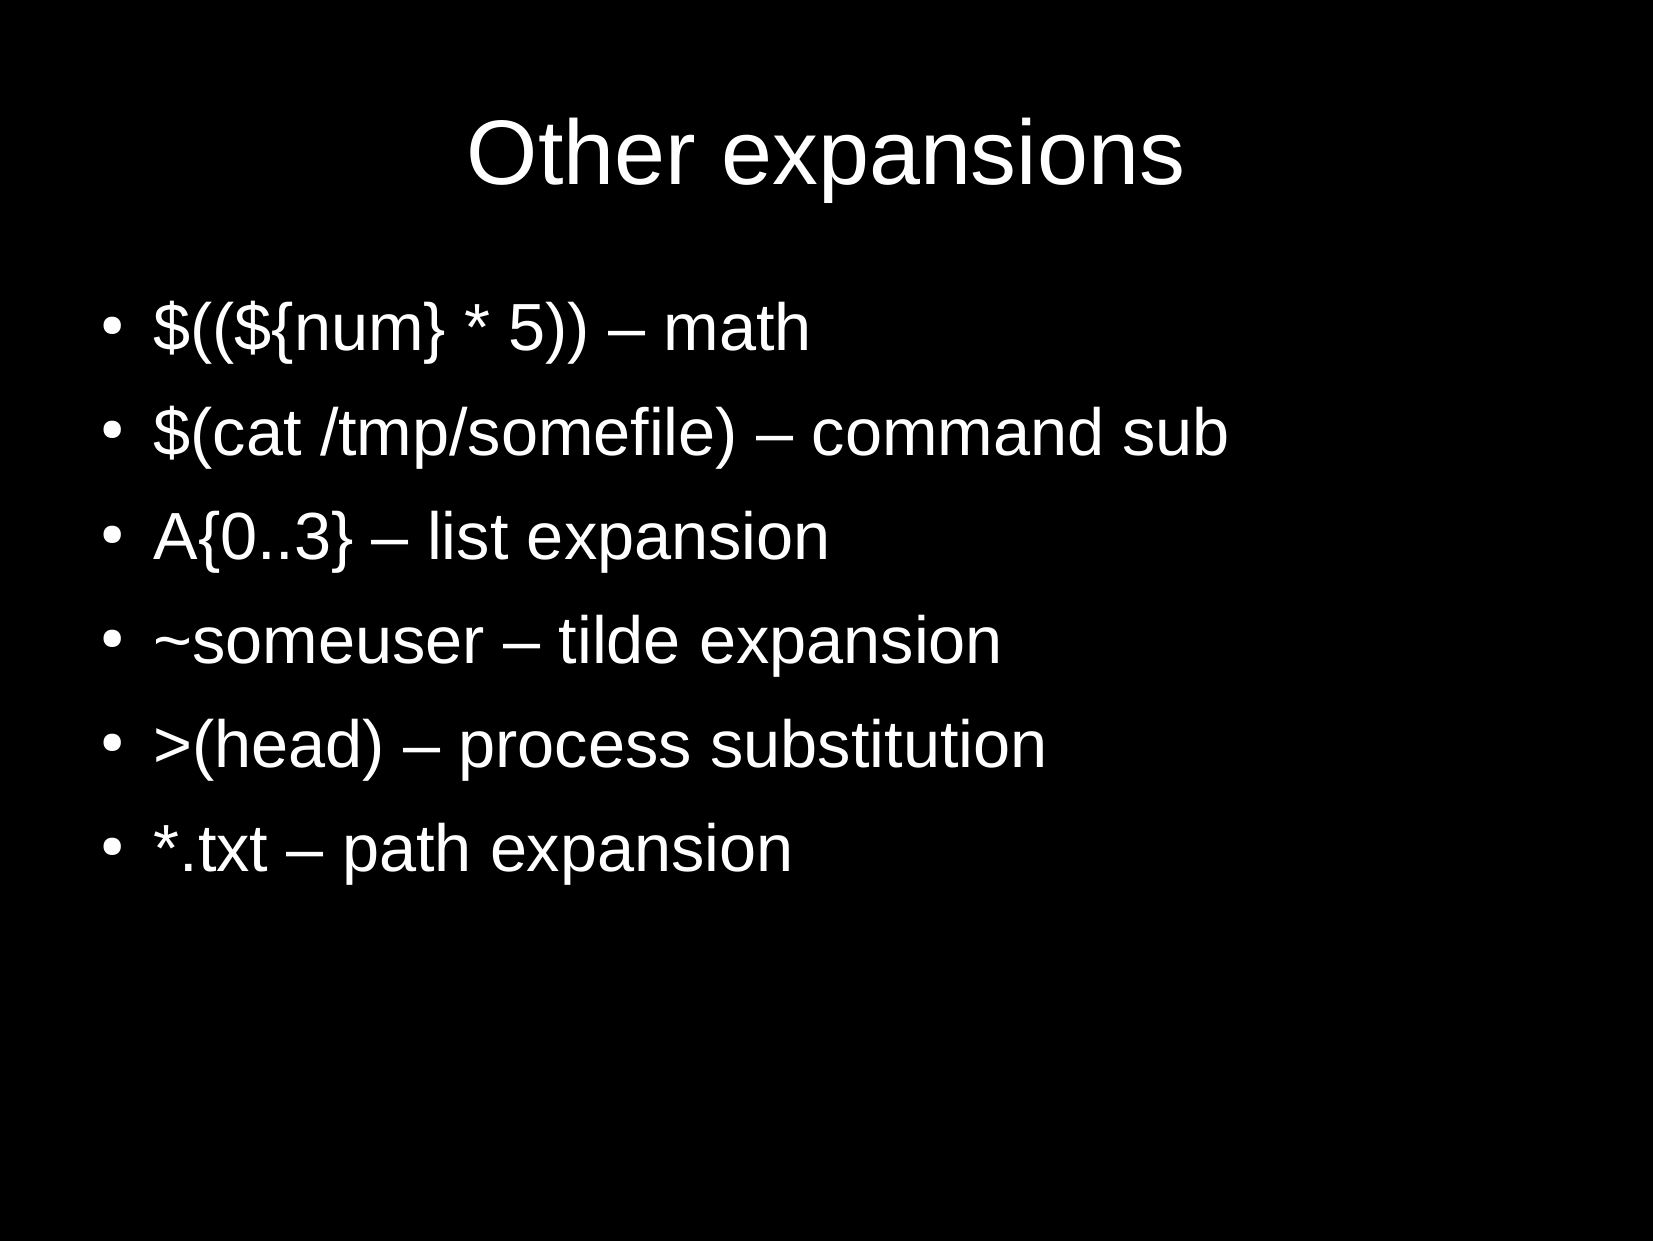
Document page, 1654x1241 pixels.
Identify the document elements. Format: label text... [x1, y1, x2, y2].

title Other expansions [82, 49, 1571, 257]
list $((${num} * 5)) – math $(cat /tmp/somefile) – command sub A{0..3} – list expansion ~someuser – tilde expansion >(head) – process substitution *.txt – path expansion [82, 290, 1538, 1010]
